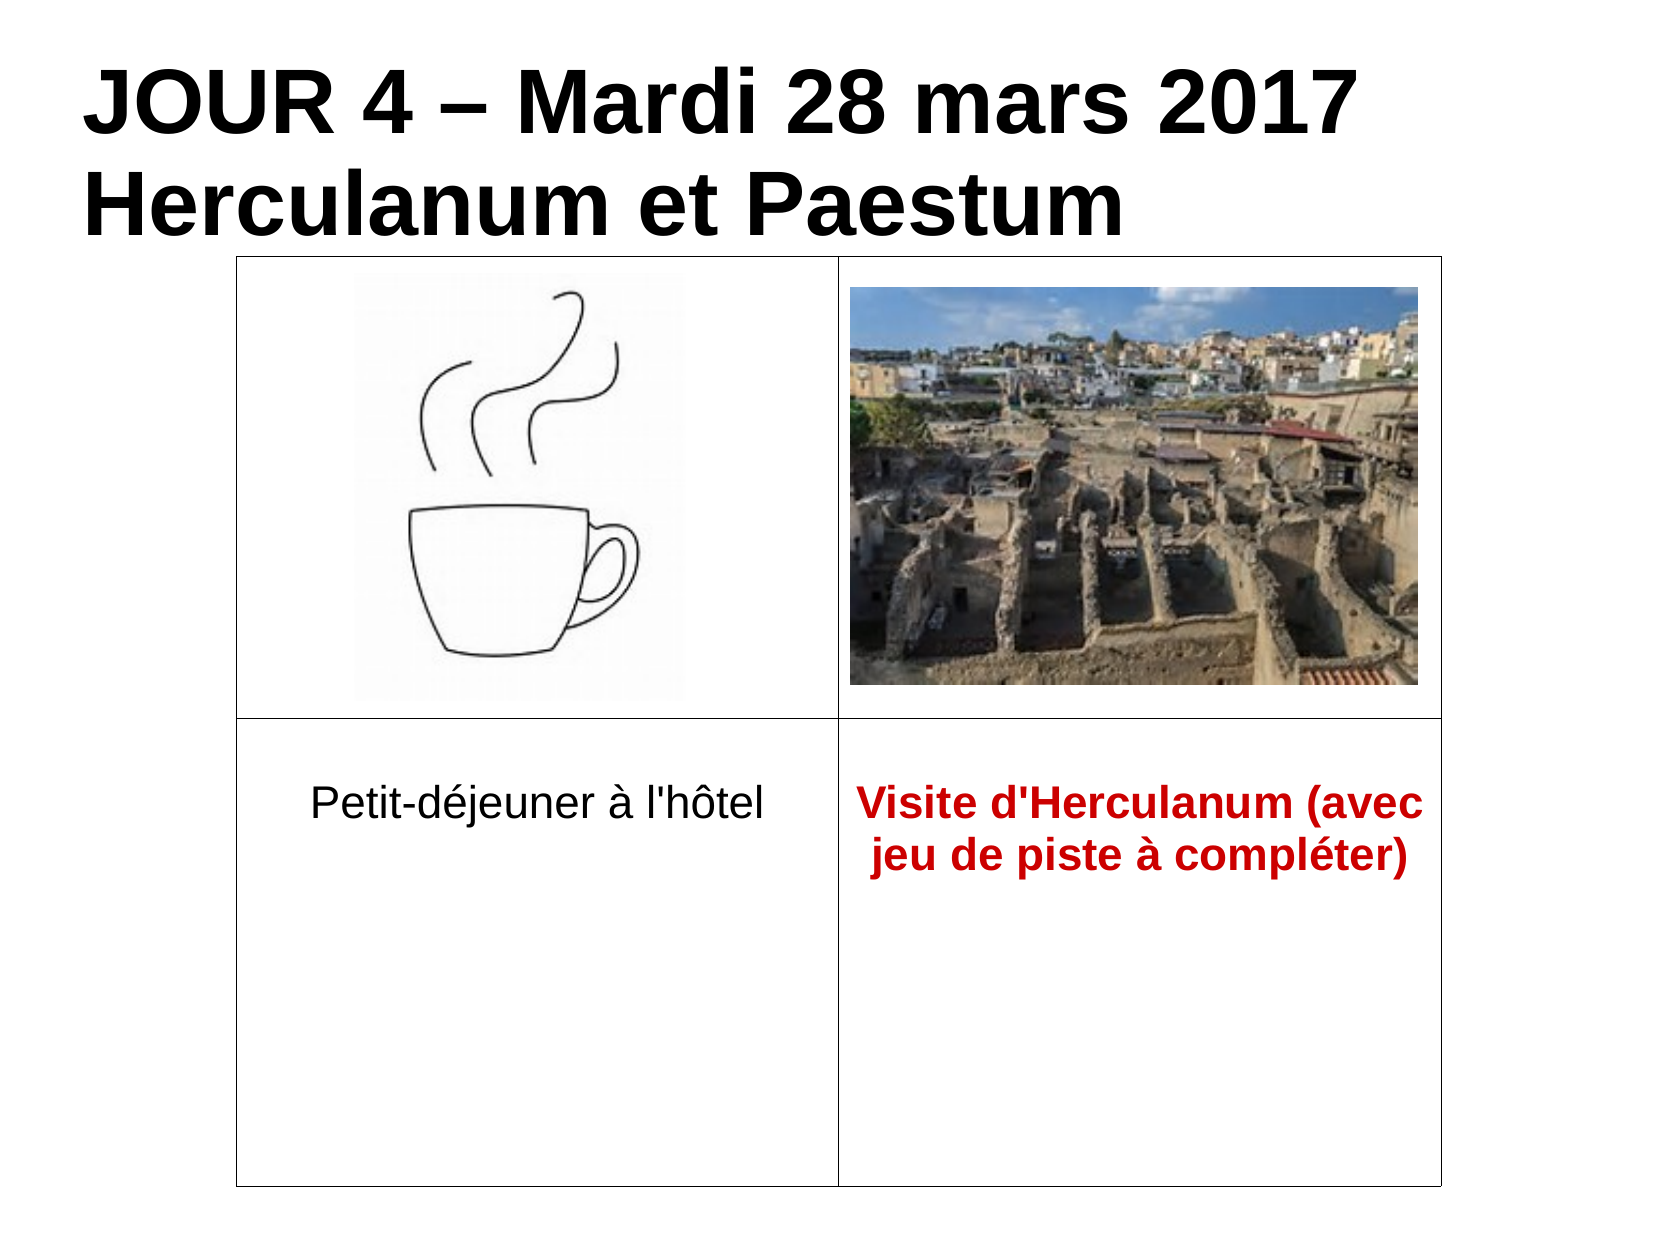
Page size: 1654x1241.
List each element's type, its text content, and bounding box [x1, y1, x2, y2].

table_header [839, 257, 1441, 718]
table_cell Visite d'Herculanum (avec jeu de piste à compléter) [839, 719, 1441, 1186]
title JOUR 4 – Mardi 28 mars 2017 Herculanum et Paestum [82, 49, 1571, 257]
picture [354, 273, 686, 701]
table_header [237, 257, 838, 718]
table_cell Petit-déjeuner à l'hôtel [237, 719, 838, 1186]
picture [850, 287, 1418, 686]
